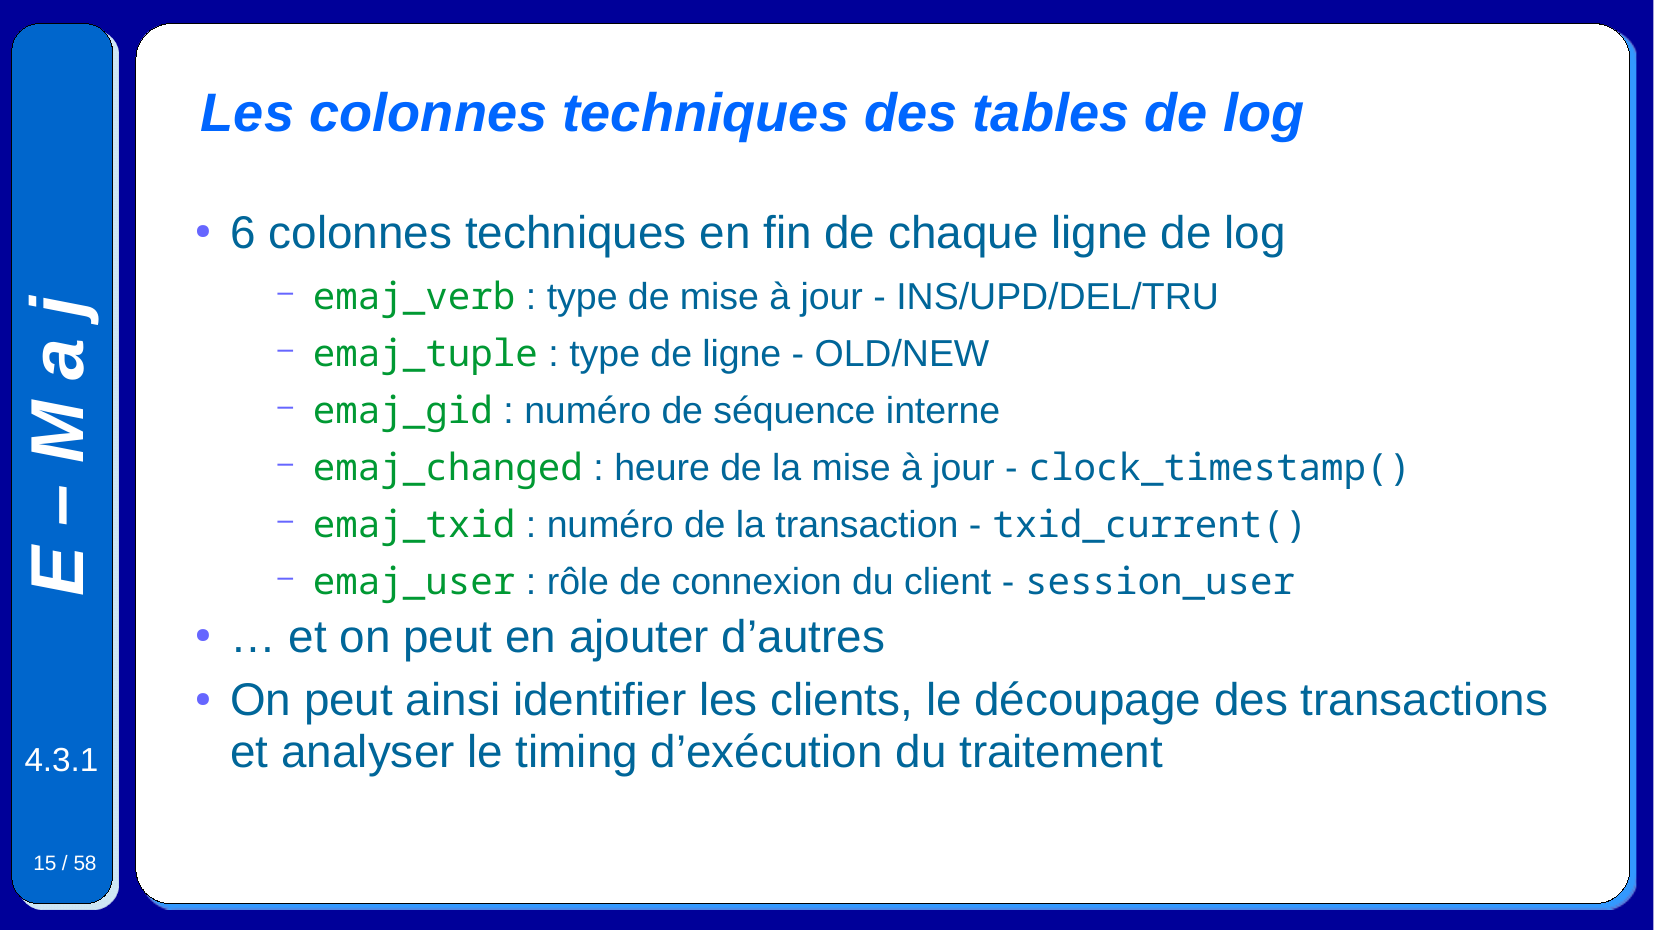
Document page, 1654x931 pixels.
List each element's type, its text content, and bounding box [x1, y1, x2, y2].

title Les colonnes techniques des tables de log [200, 34, 1575, 191]
list 6 colonnes techniques en fin de chaque ligne de log emaj_verb : type de mise à jour - INS/UPD/DEL/TRU emaj_tuple : type de ligne - OLD/NEW emaj_gid : numéro de séquence interne emaj_changed : heure de la mise à jour - clock_timestamp() emaj_txid : numéro de la transaction - txid_current() emaj_user : rôle de connexion du client - session_user … et on peut en ajouter d’autres On peut ainsi identifier les clients, le découpage des transactions et analyser le timing d’exécution du traitement [177, 206, 1587, 846]
